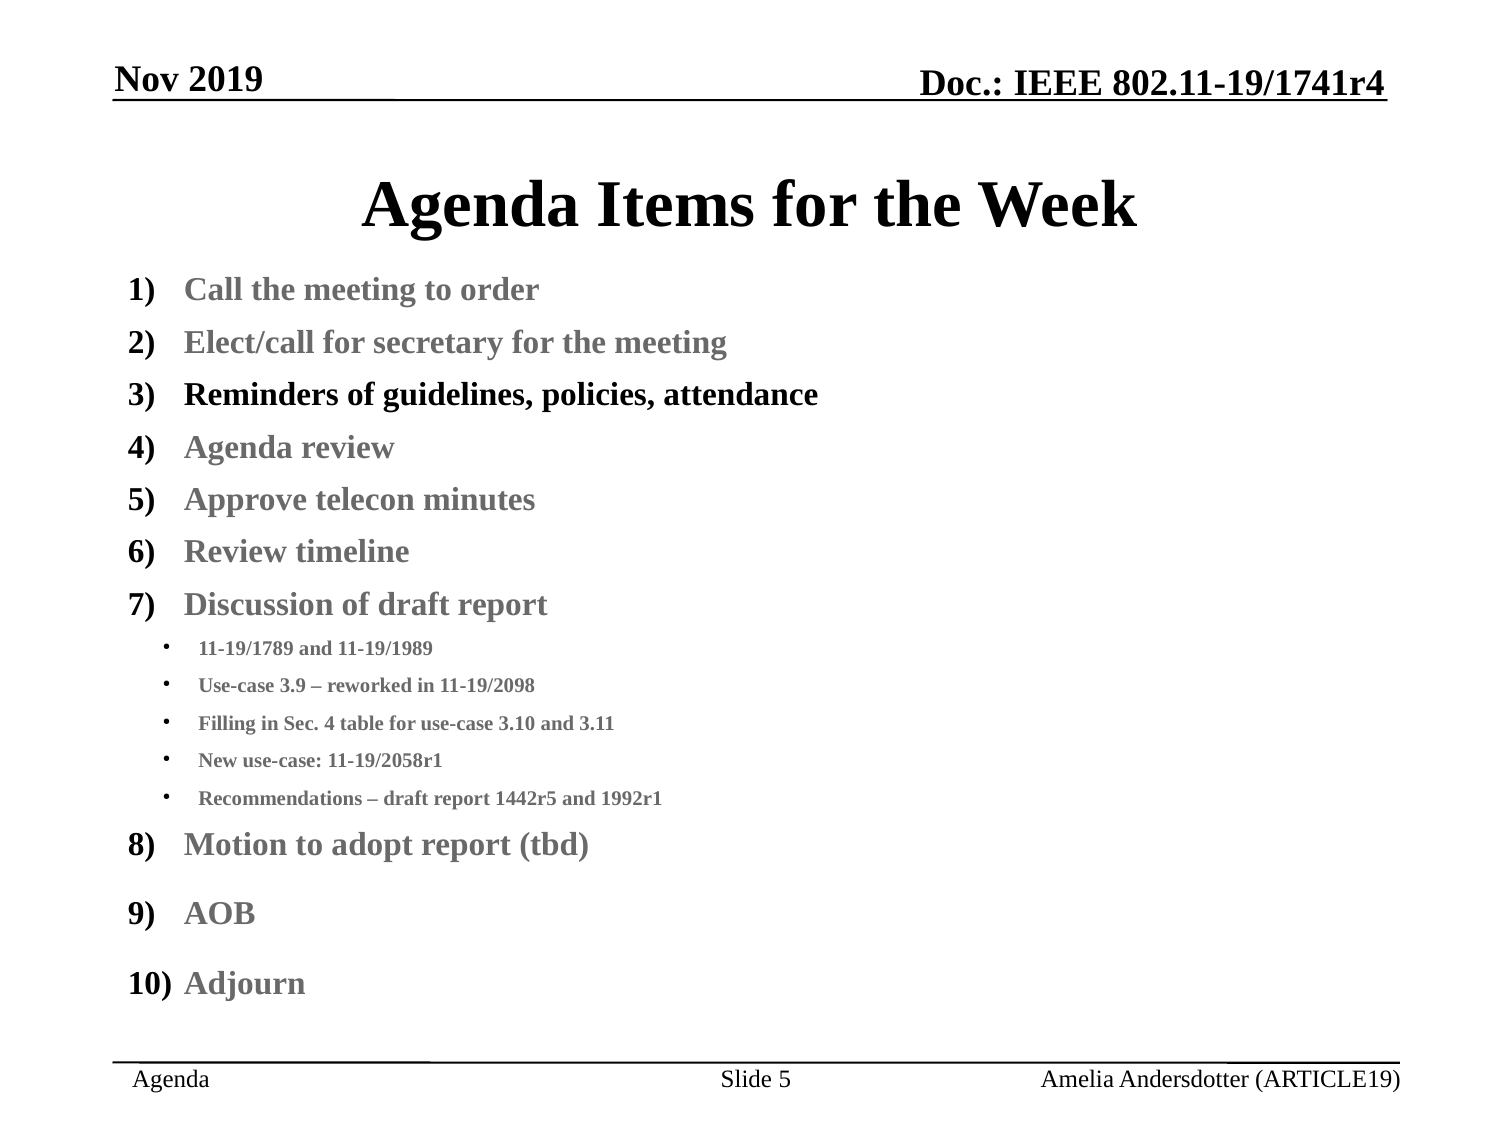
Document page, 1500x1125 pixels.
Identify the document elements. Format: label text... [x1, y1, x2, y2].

text_box Amelia Andersdotter (ARTICLE19) [878, 1062, 1401, 1092]
text_box Agenda Items for the Week [112, 112, 1387, 287]
text_box Nov 2019 [114, 54, 422, 99]
text_box Call the meeting to order Elect/call for secretary for the meeting Reminders of guidelines, policies, attendance Agenda review Approve telecon minutes Review timeline Discussion of draft report 11-19/1789 and 11-19/1989 Use-case 3.9 – reworked in 11-19/2098 Filling in Sec. 4 table for use-case 3.10 and 3.11 New use-case: 11-19/2058r1 Recommendations – draft report 1442r5 and 1992r1 Motion to adopt report (tbd) AOB Adjourn [112, 287, 1387, 1040]
text_box Slide <number> [712, 1062, 799, 1122]
